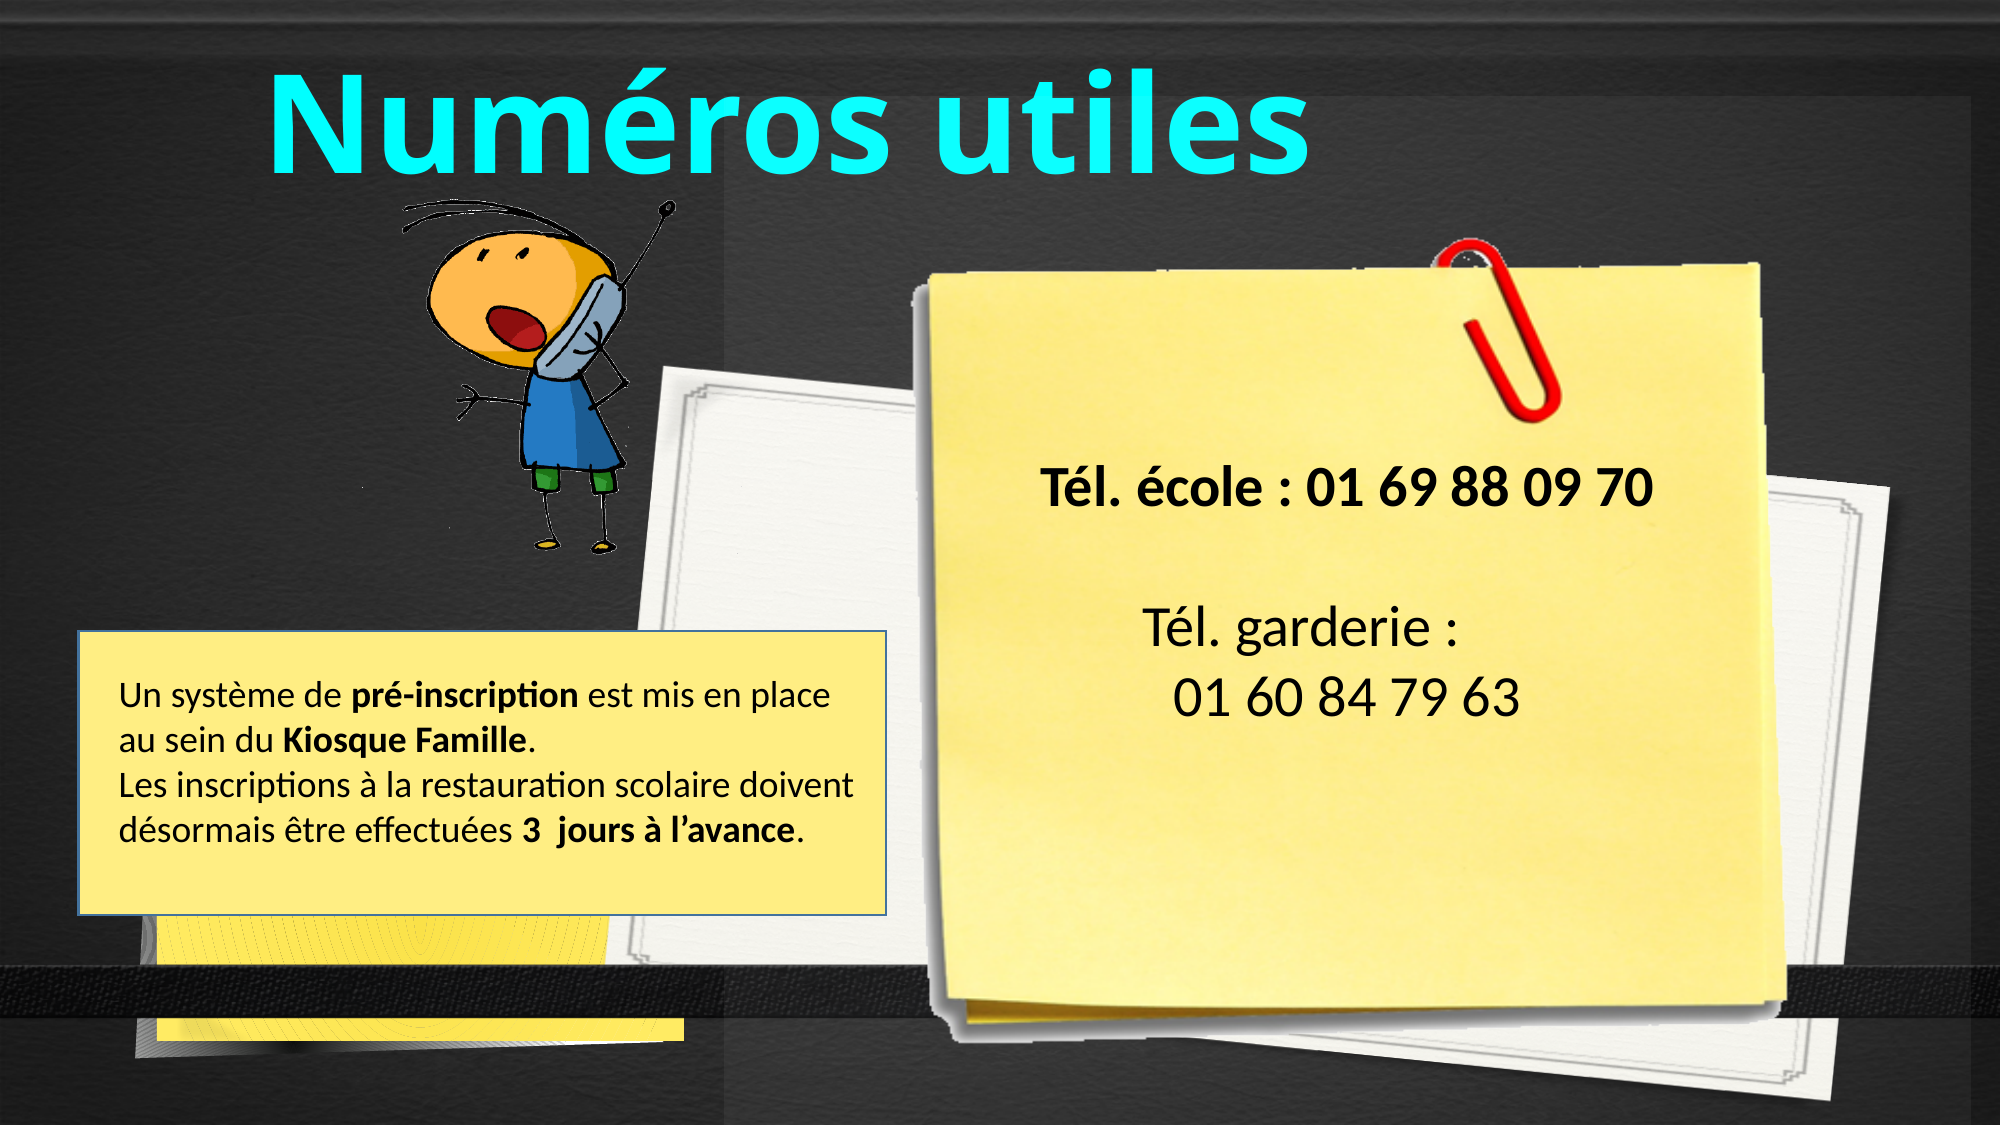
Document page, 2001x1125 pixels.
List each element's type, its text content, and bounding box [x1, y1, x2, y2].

text_box [78, 631, 887, 916]
subtitle Numéros utiles [247, 47, 1748, 320]
text_box Un système de pré-inscription est mis en place au sein du Kiosque Famille. Les inscriptions à la restauration scolaire doivent désormais être effectuées 3 jours à l’avance. [103, 662, 887, 858]
picture [0, 0, 2000, 1125]
text_box Tél. école : 01 69 88 09 70 Tél. garderie : 01 60 84 79 63 [973, 440, 1722, 806]
